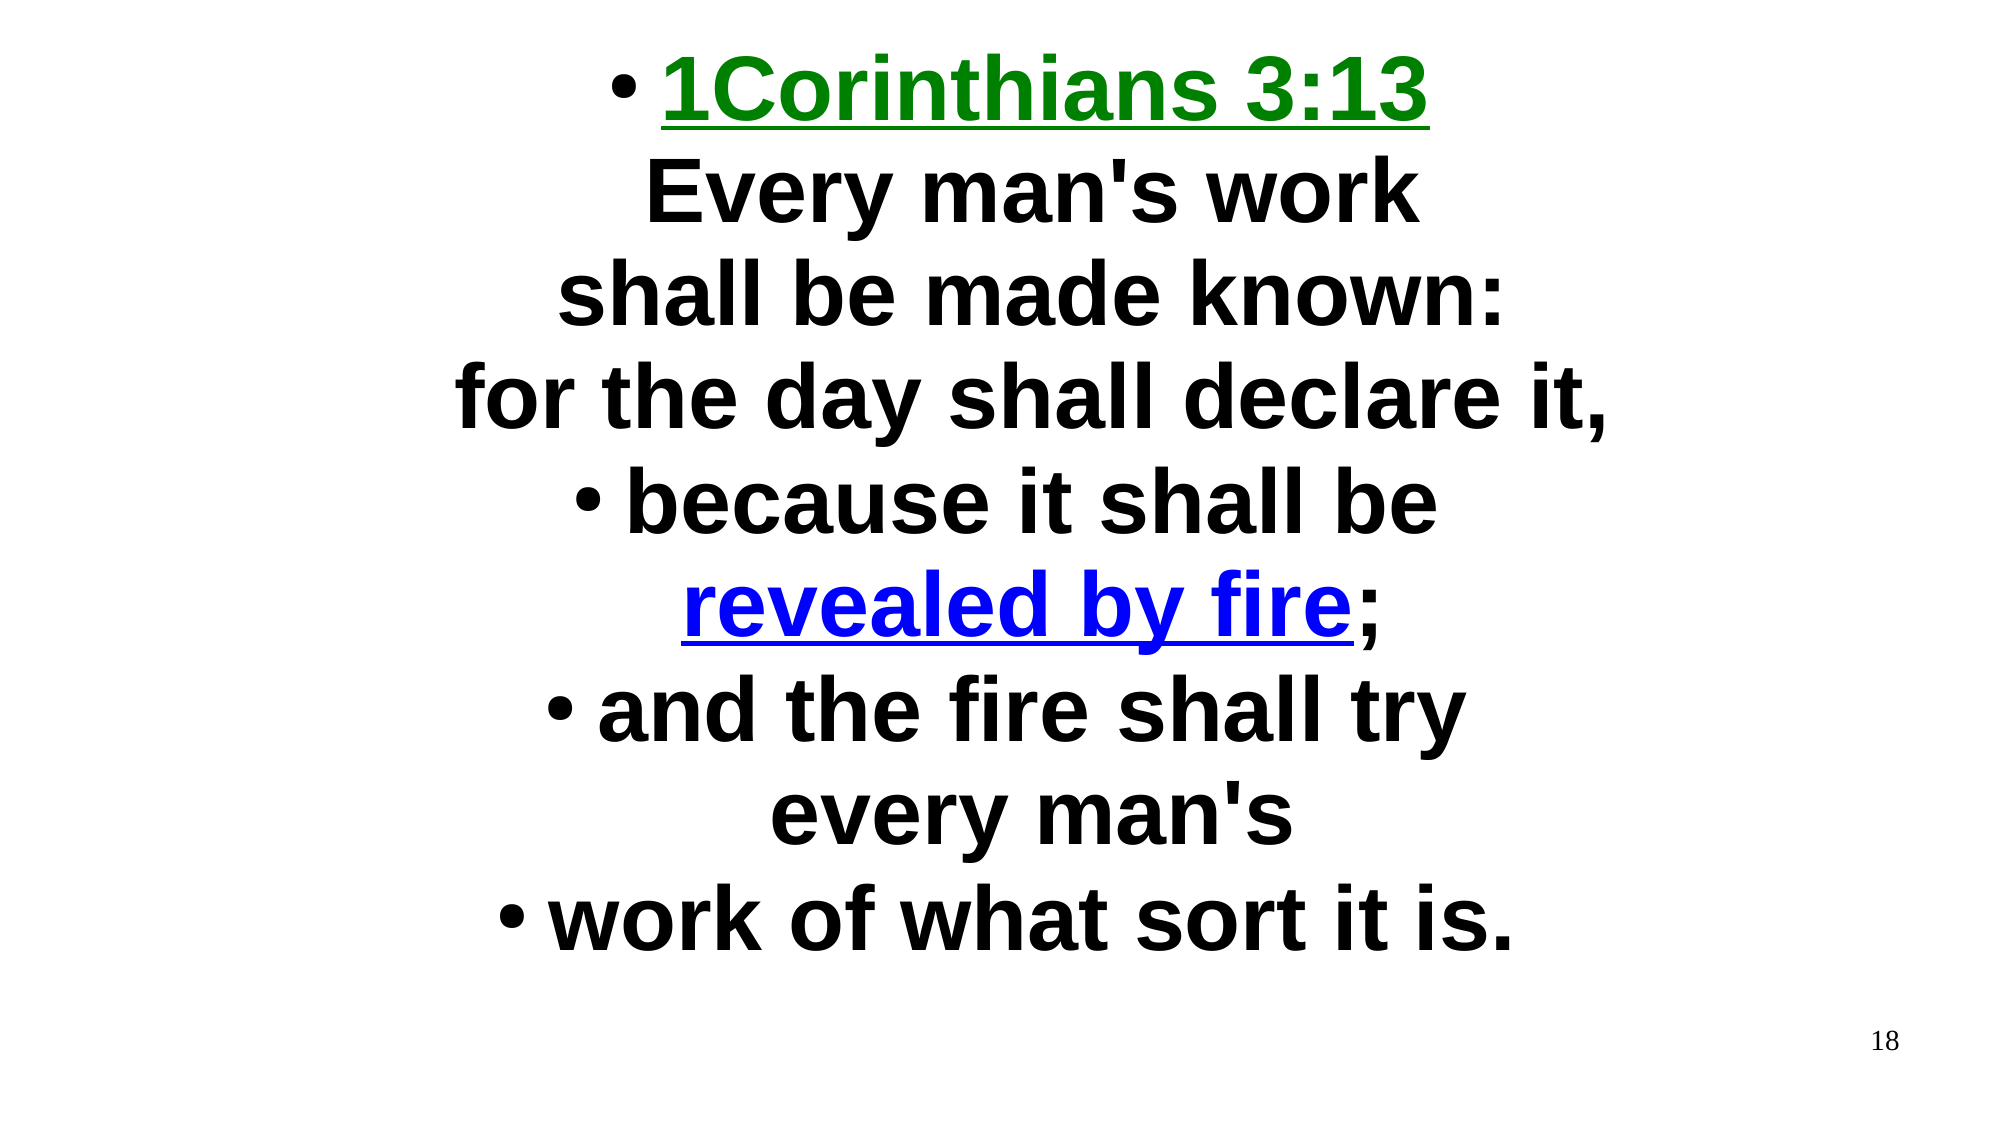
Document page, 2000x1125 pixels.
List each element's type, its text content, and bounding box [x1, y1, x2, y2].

list 1Corinthians 3:13 Every man's work shall be made known: for the day shall declare it, because it shall be revealed by fire; and the fire shall try every man's work of what sort it is. [37, 37, 1988, 1088]
